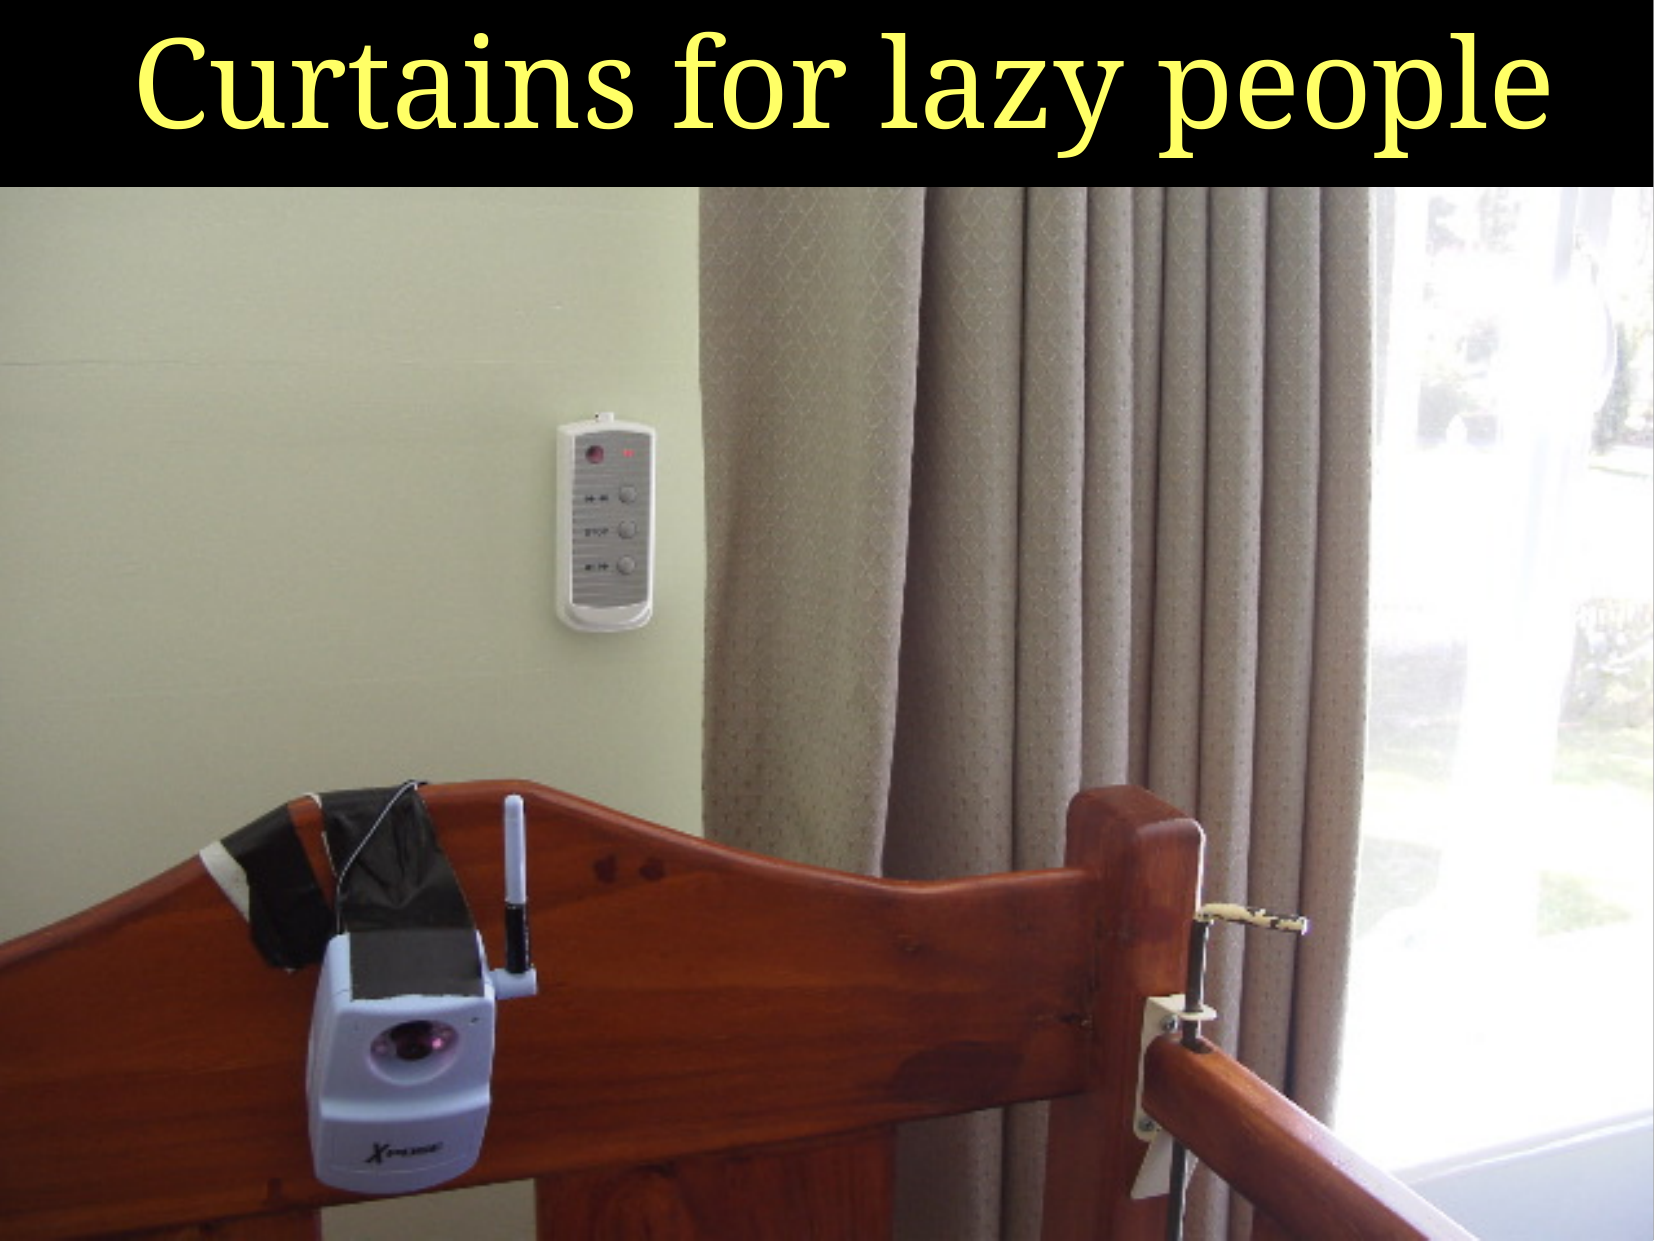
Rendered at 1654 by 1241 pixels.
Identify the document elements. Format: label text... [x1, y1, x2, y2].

picture [0, 187, 1654, 1241]
text_box Curtains for lazy people [0, 0, 1654, 187]
